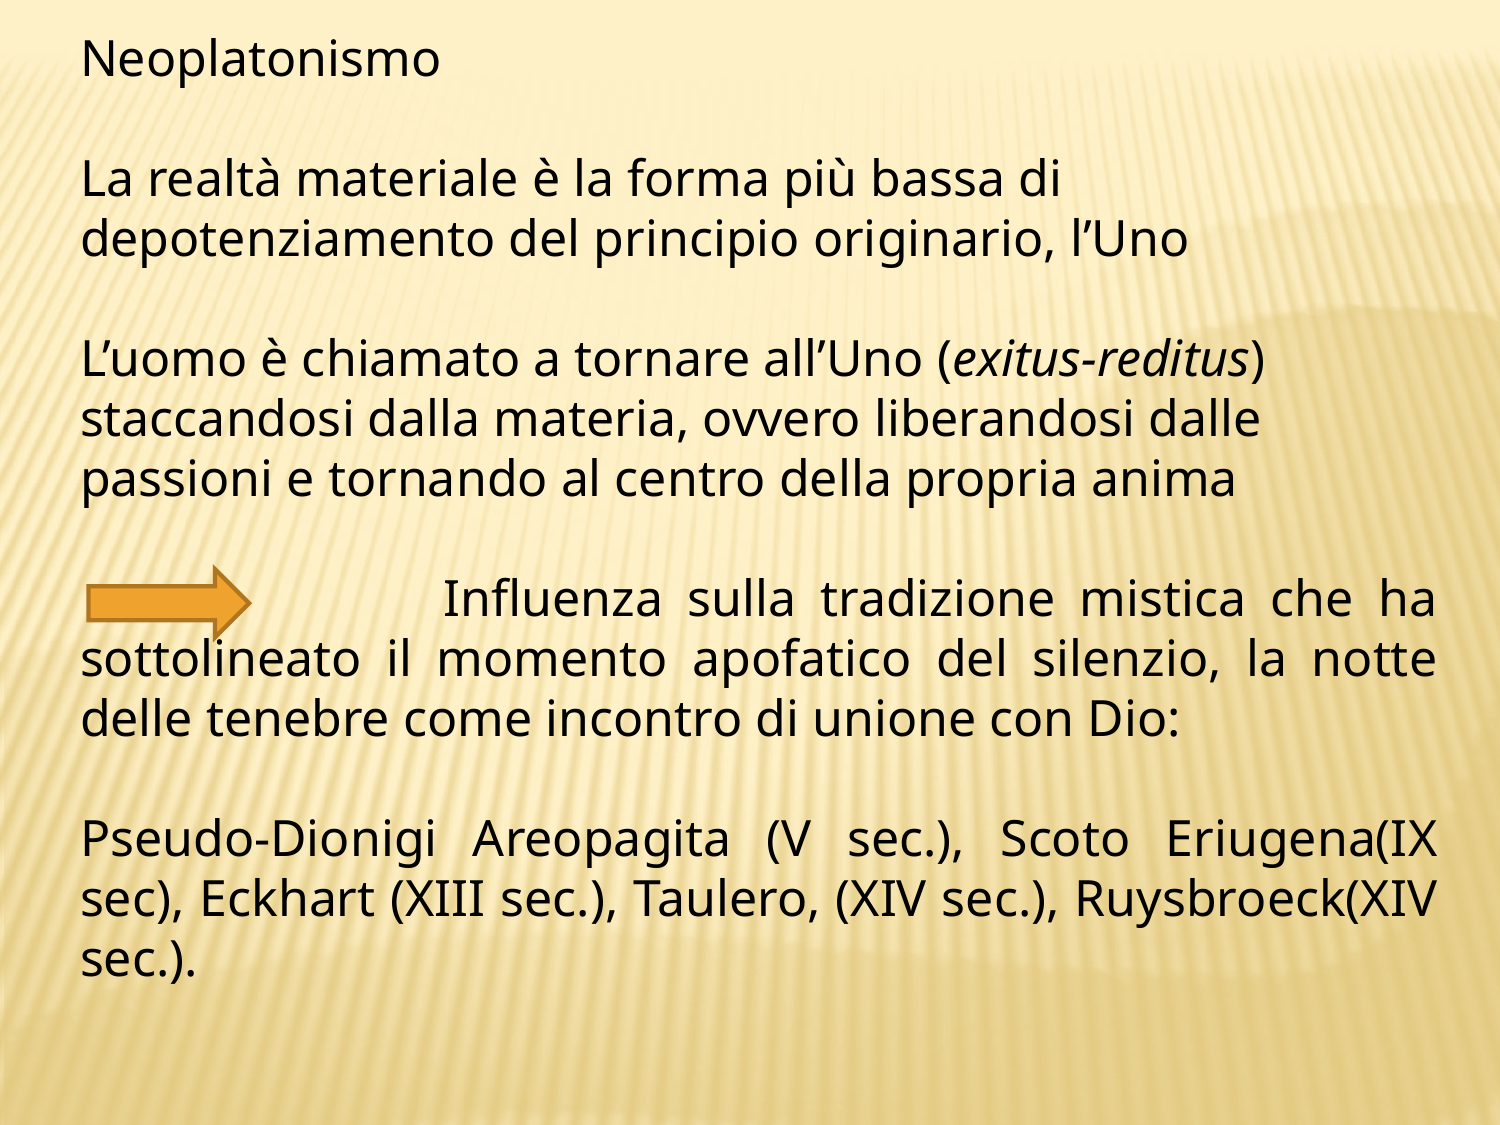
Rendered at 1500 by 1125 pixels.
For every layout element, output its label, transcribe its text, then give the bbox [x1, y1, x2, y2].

text_box Neoplatonismo La realtà materiale è la forma più bassa di depotenziamento del principio originario, l’Uno L’uomo è chiamato a tornare all’Uno (exitus-reditus) staccandosi dalla materia, ovvero liberandosi dalle passioni e tornando al centro della propria anima Influenza sulla tradizione mistica che ha sottolineato il momento apofatico del silenzio, la notte delle tenebre come incontro di unione con Dio: Pseudo-Dionigi Areopagita (V sec.), Scoto Eriugena(IX sec), Eckhart (XIII sec.), Taulero, (XIV sec.), Ruysbroeck(XIV sec.). [64, 19, 1459, 1125]
text_box [88, 569, 250, 638]
